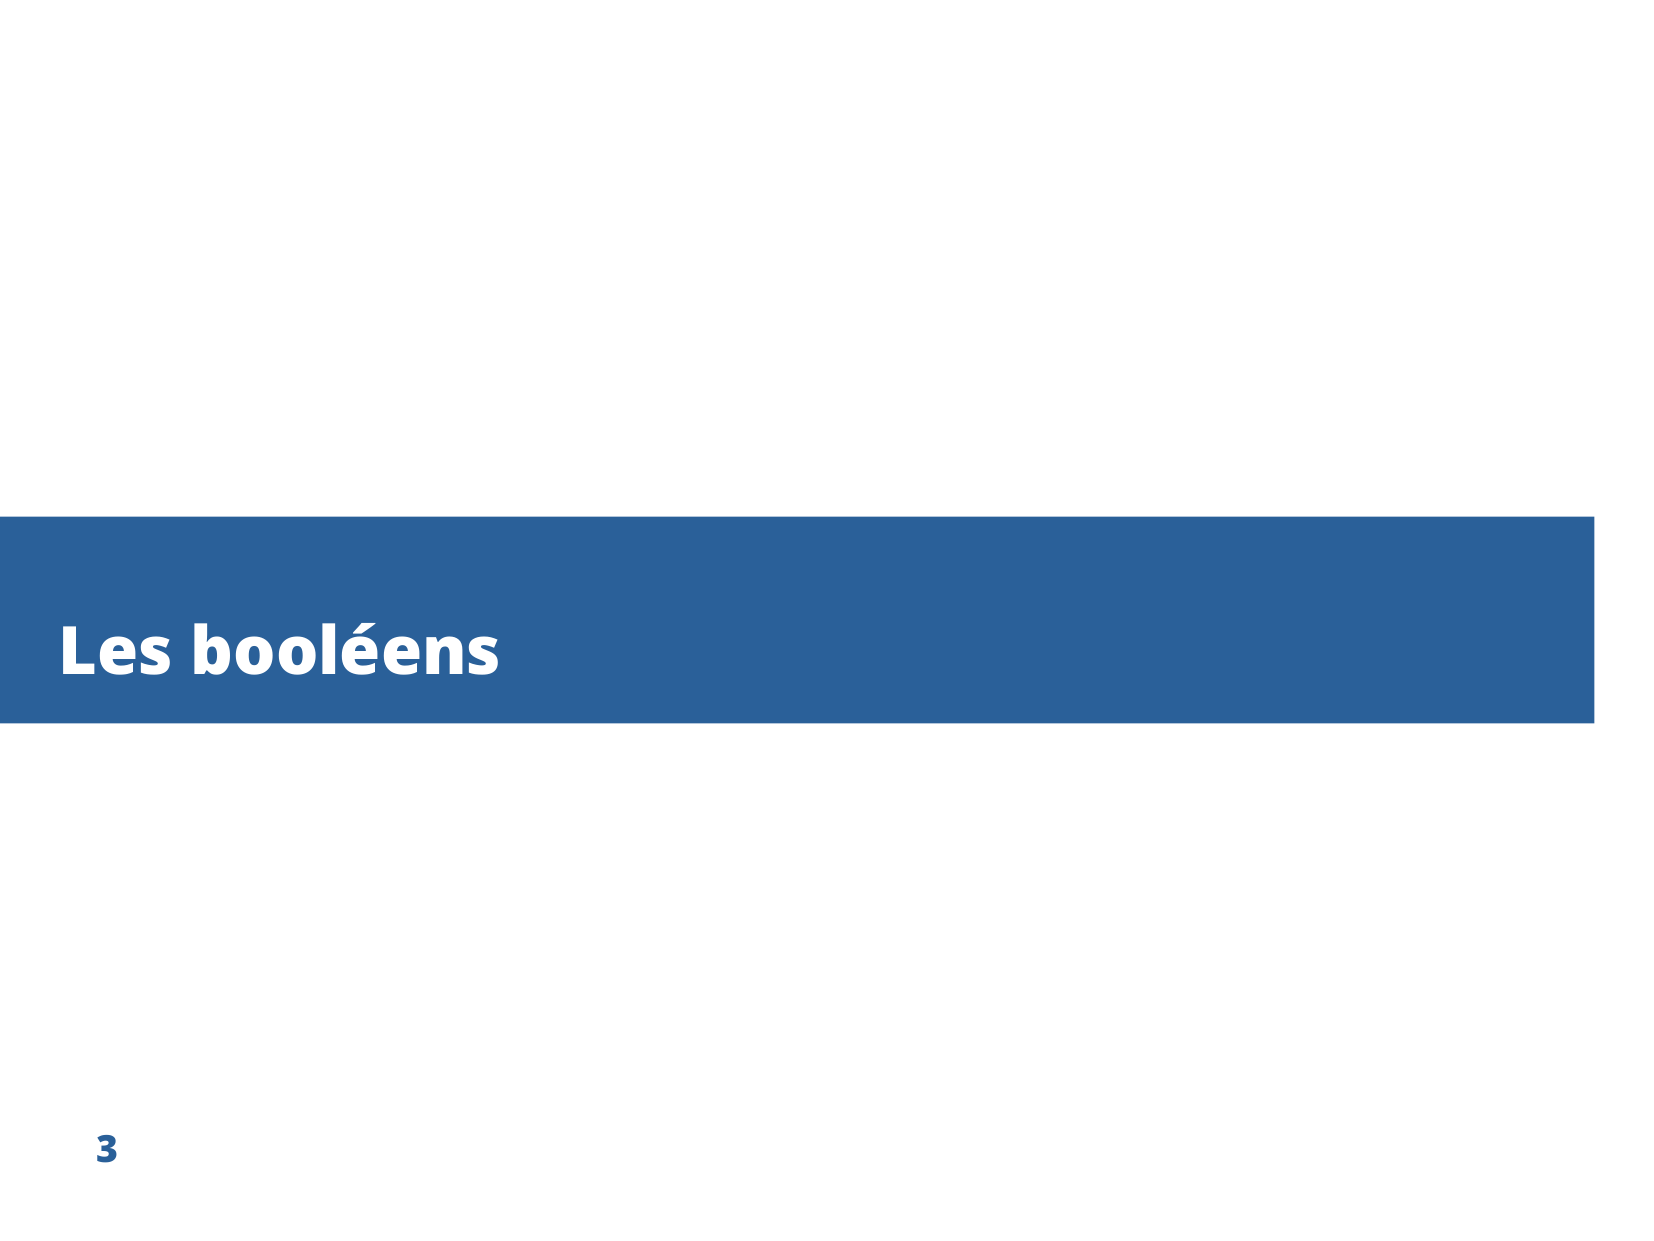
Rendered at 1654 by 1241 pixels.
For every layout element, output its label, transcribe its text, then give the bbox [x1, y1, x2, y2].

title Les booléens [59, 546, 1595, 694]
